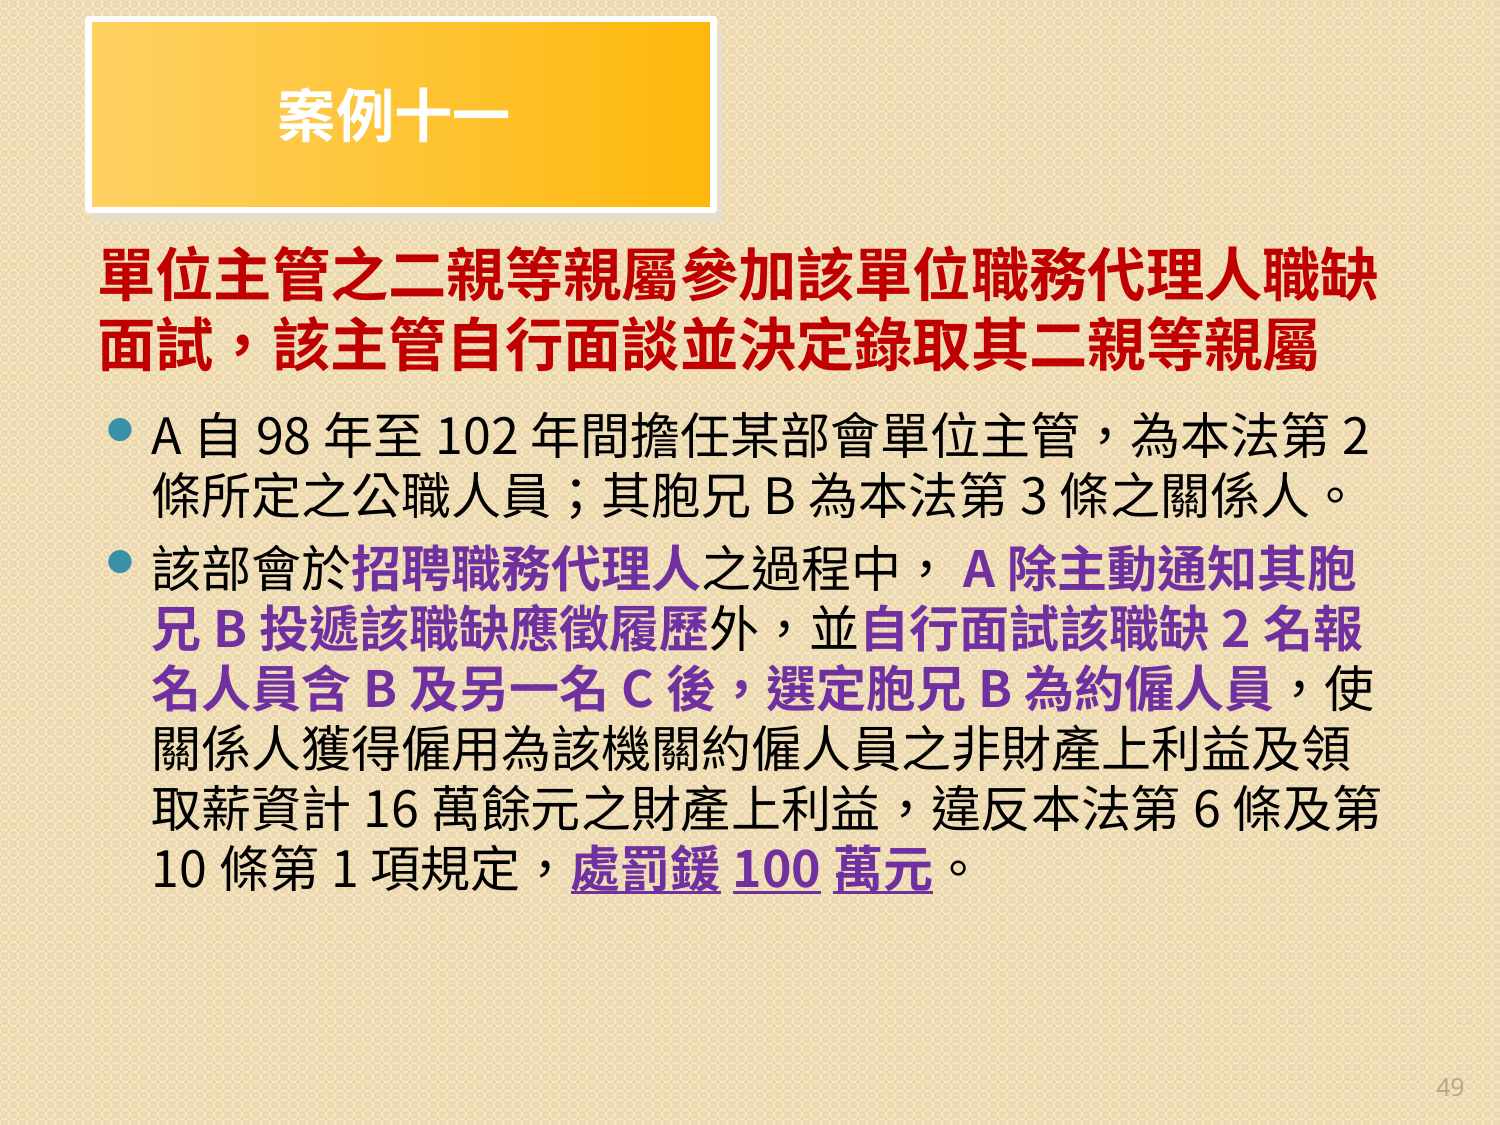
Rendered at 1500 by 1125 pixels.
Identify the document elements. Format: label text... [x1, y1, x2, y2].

list 單位主管之二親等親屬參加該單位職務代理人職缺面試，該主管自行面談並決定錄取其二親等親屬 [75, 230, 1412, 346]
title 案例十一 [88, 19, 714, 210]
list A自98年至102年間擔任某部會單位主管，為本法第2條所定之公職人員；其胞兄B為本法第3條之關係人。 該部會於招聘職務代理人之過程中，A除主動通知其胞兄B投遞該職缺應徵履歷外，並自行面試該職缺2名報名人員含B及另一名C後，選定胞兄B為約僱人員，使關係人獲得僱用為該機關約僱人員之非財產上利益及領取薪資計16萬餘元之財產上利益，違反本法第6條及第10條第1項規定，處罰鍰100萬元。 [76, 397, 1415, 1053]
slide_number <編號> [1413, 1034, 1488, 1113]
picture [0, 0, 1500, 1125]
